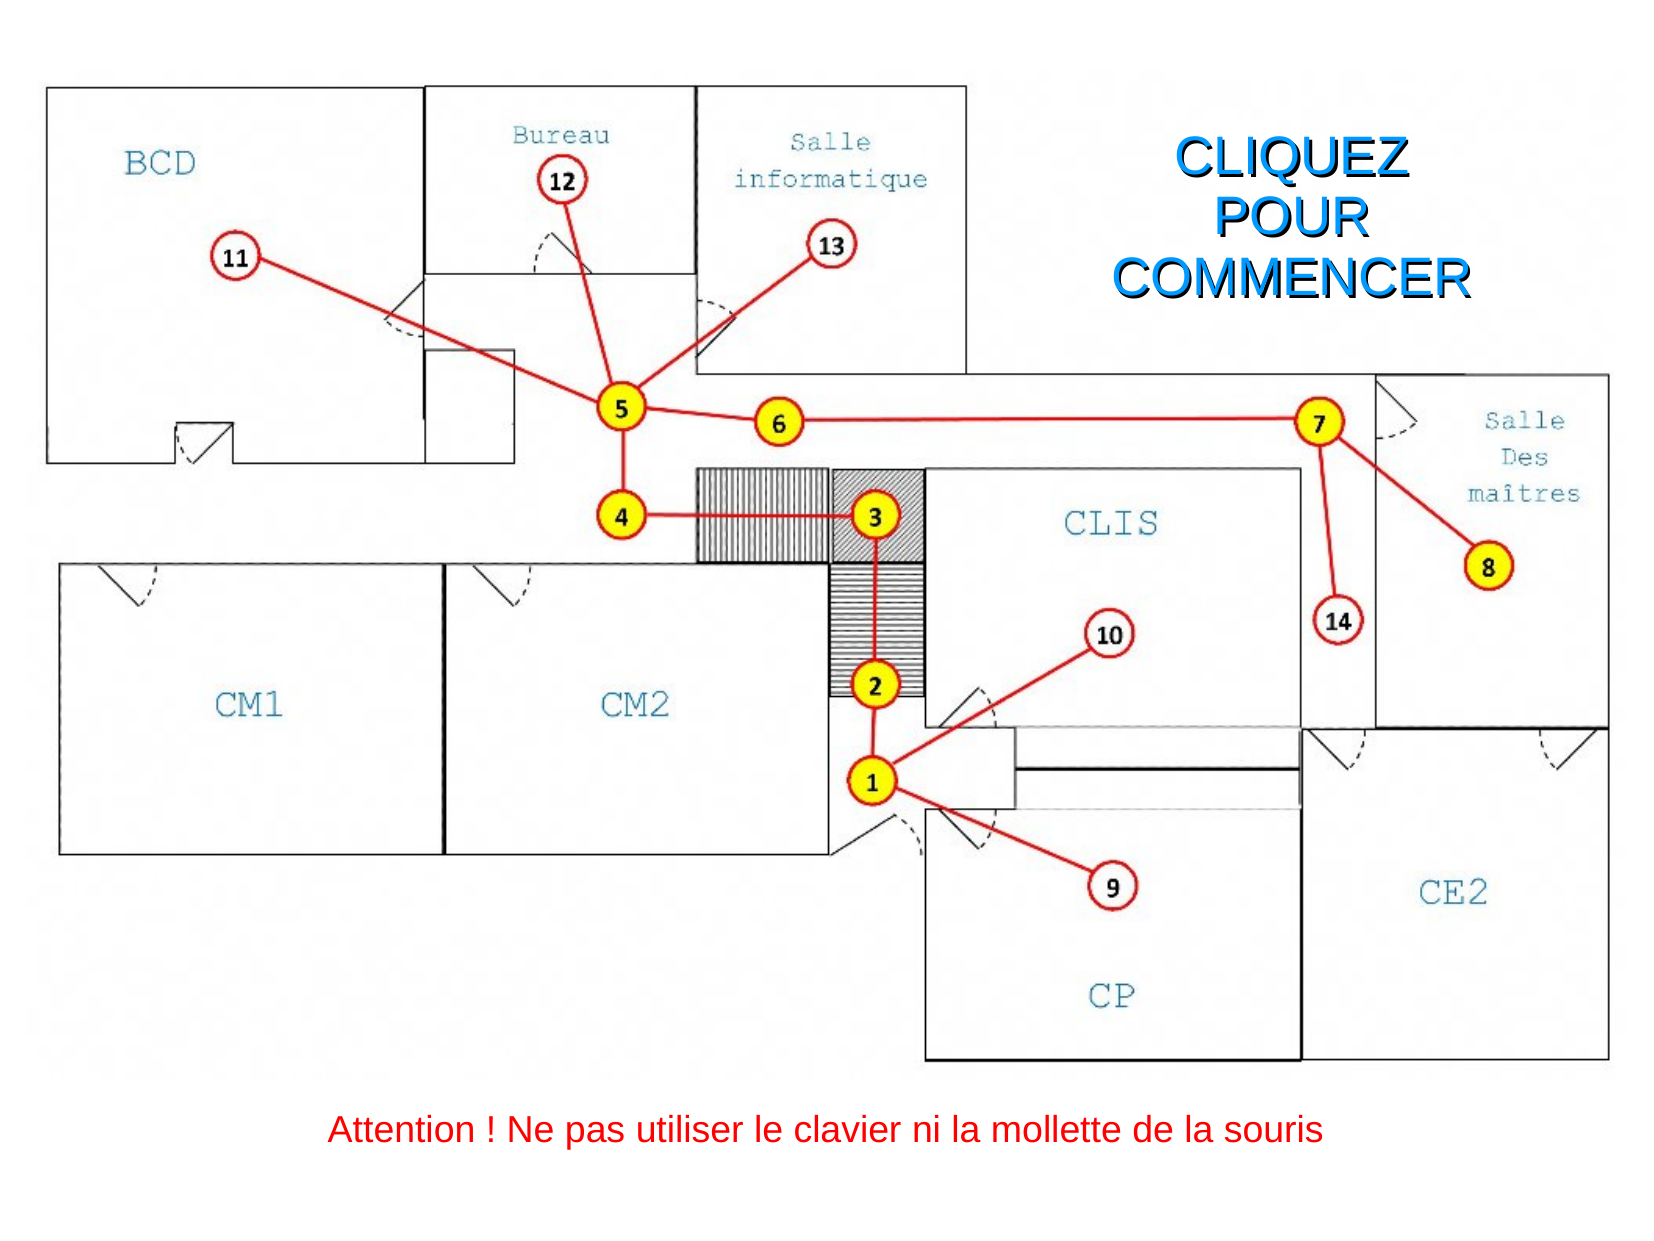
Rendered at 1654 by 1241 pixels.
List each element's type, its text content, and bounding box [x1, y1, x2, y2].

text_box CLIQUEZ POUR COMMENCER [1096, 118, 1489, 315]
text_box Attention ! Ne pas utiliser le clavier ni la mollette de la souris [312, 1100, 1341, 1158]
picture [26, 70, 1627, 1081]
